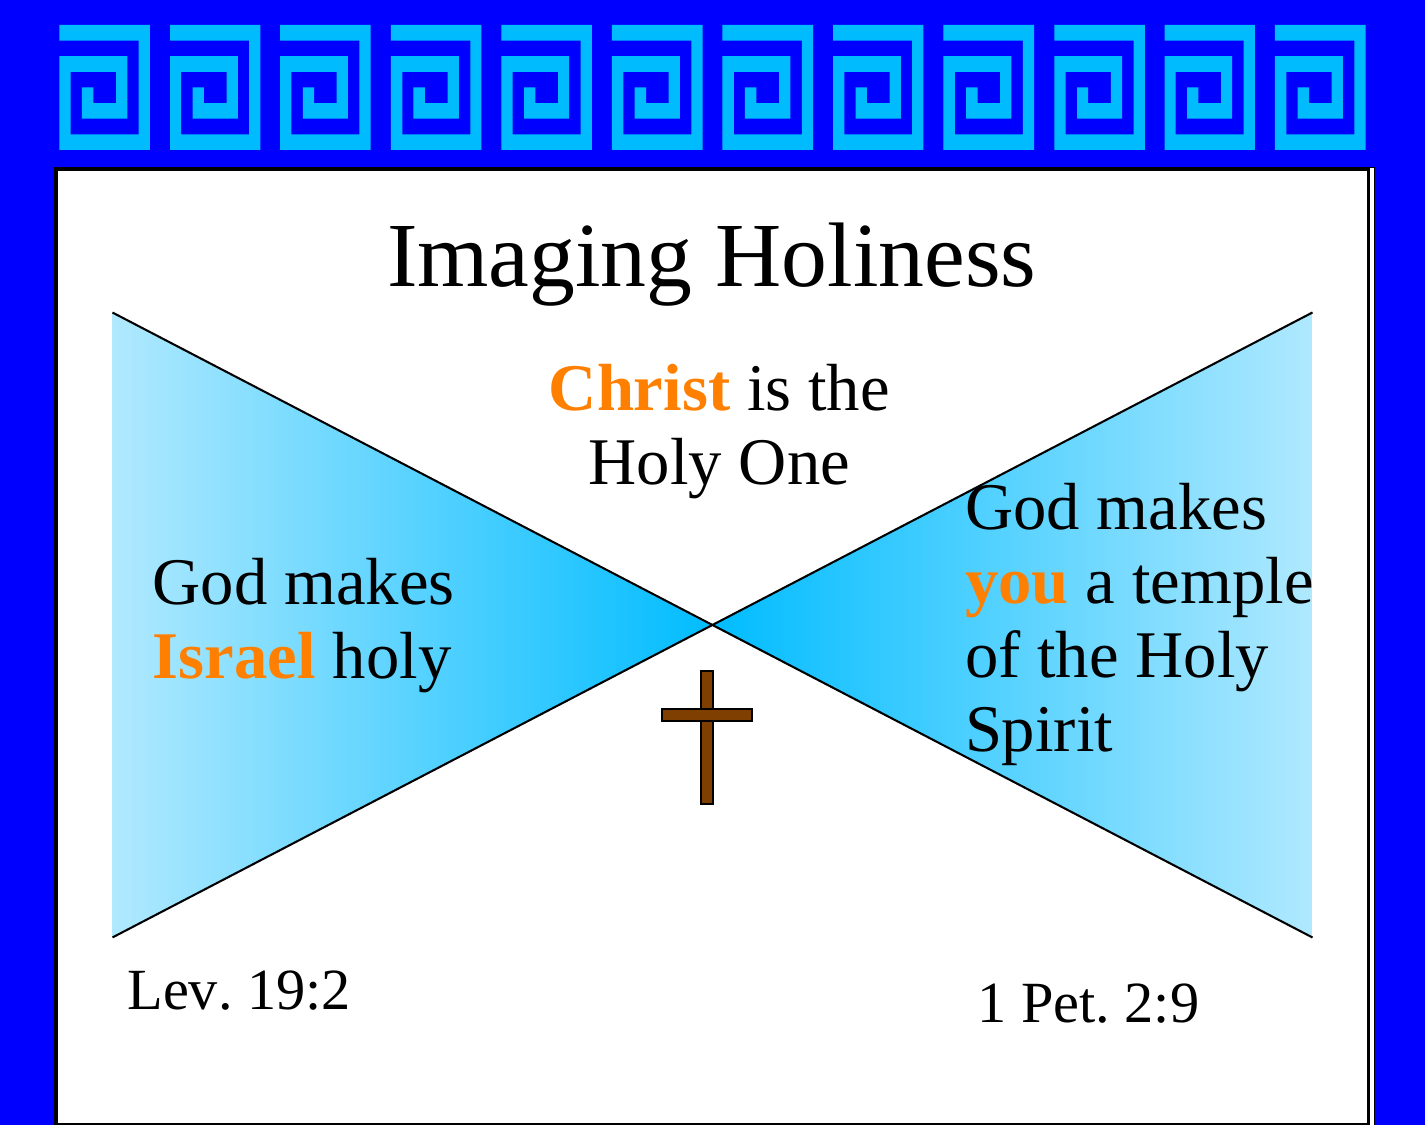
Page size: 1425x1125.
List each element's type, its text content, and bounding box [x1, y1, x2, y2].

text_box God makes Israel holy [137, 537, 513, 701]
text_box Christ is the Holy One [518, 342, 921, 507]
text_box [112, 350, 708, 936]
text_box God makes you a temple of the Holy Spirit [949, 462, 1350, 774]
text_box [1030, 350, 1313, 462]
text_box [717, 504, 949, 746]
text_box Lev. 19:2 [112, 950, 475, 1030]
text_box [661, 671, 753, 804]
text_box 1 Pet. 2:9 [962, 962, 1388, 1043]
title Imaging Holiness [75, 162, 1351, 350]
text_box [1003, 774, 1313, 936]
